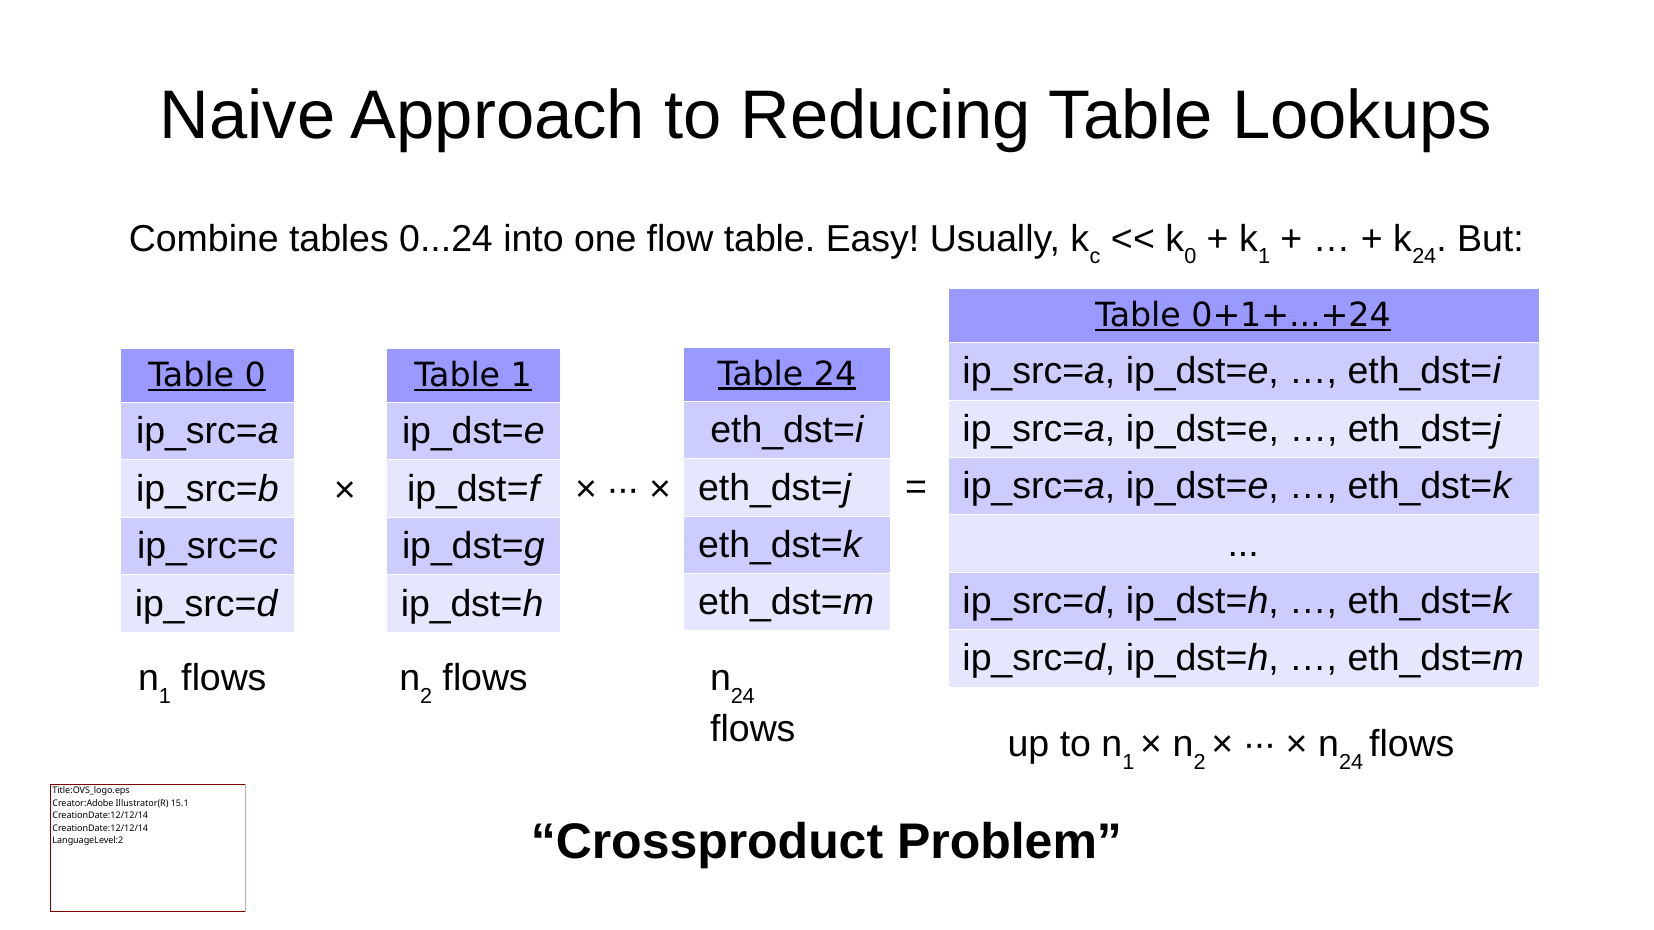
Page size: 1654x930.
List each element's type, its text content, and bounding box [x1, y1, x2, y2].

table_cell ip_dst=h [387, 575, 560, 632]
table_cell ip_dst=e [387, 403, 560, 459]
text_box = [891, 457, 958, 515]
text_box × [319, 461, 387, 519]
table_cell ip_src=a, ip_dst=e, …, eth_dst=k [958, 458, 1539, 514]
table_cell ip_dst=g [387, 518, 560, 574]
table_header Table 24 [684, 348, 890, 401]
table_cell eth_dst=i [684, 402, 890, 458]
table_cell eth_dst=k [684, 517, 890, 573]
table_cell ip_src=d, ip_dst=h, …, eth_dst=k [949, 573, 1539, 629]
table_header Table 1 [387, 349, 560, 402]
table_cell ip_src=d [121, 575, 294, 632]
table_cell ip_src=c [121, 518, 294, 574]
text_box × ∙∙∙ × [560, 460, 683, 518]
text_box “Crossproduct Problem” [357, 805, 1296, 930]
text_box n2 flows [384, 649, 555, 716]
table_cell ip_src=a [121, 403, 294, 459]
table_cell ip_src=b [121, 460, 294, 517]
table_cell eth_dst=j [684, 459, 890, 516]
table_header Table 0+1+...+24 [949, 289, 1539, 342]
title Naive Approach to Reducing Table Lookups [82, 36, 1571, 193]
table_cell ip_src=a, ip_dst=e, …, eth_dst=j [949, 401, 1539, 457]
table_cell ip_src=d, ip_dst=h, …, eth_dst=m [949, 630, 1539, 687]
table_cell eth_dst=m [684, 574, 890, 630]
text_box n1 flows [123, 649, 294, 716]
table_header Table 0 [121, 349, 294, 402]
table_cell ip_dst=f [387, 460, 560, 517]
text_box n24 flows [695, 649, 866, 716]
table_cell ... [949, 515, 1539, 572]
list Combine tables 0...24 into one flow table. Easy! Usually, kc << k0 + k1 + … + k24. But: [82, 217, 1571, 757]
table_cell ip_src=a, ip_dst=e, …, eth_dst=i [949, 343, 1539, 400]
text_box up to n1 × n2 × ∙∙∙ × n24 flows [987, 715, 1475, 824]
